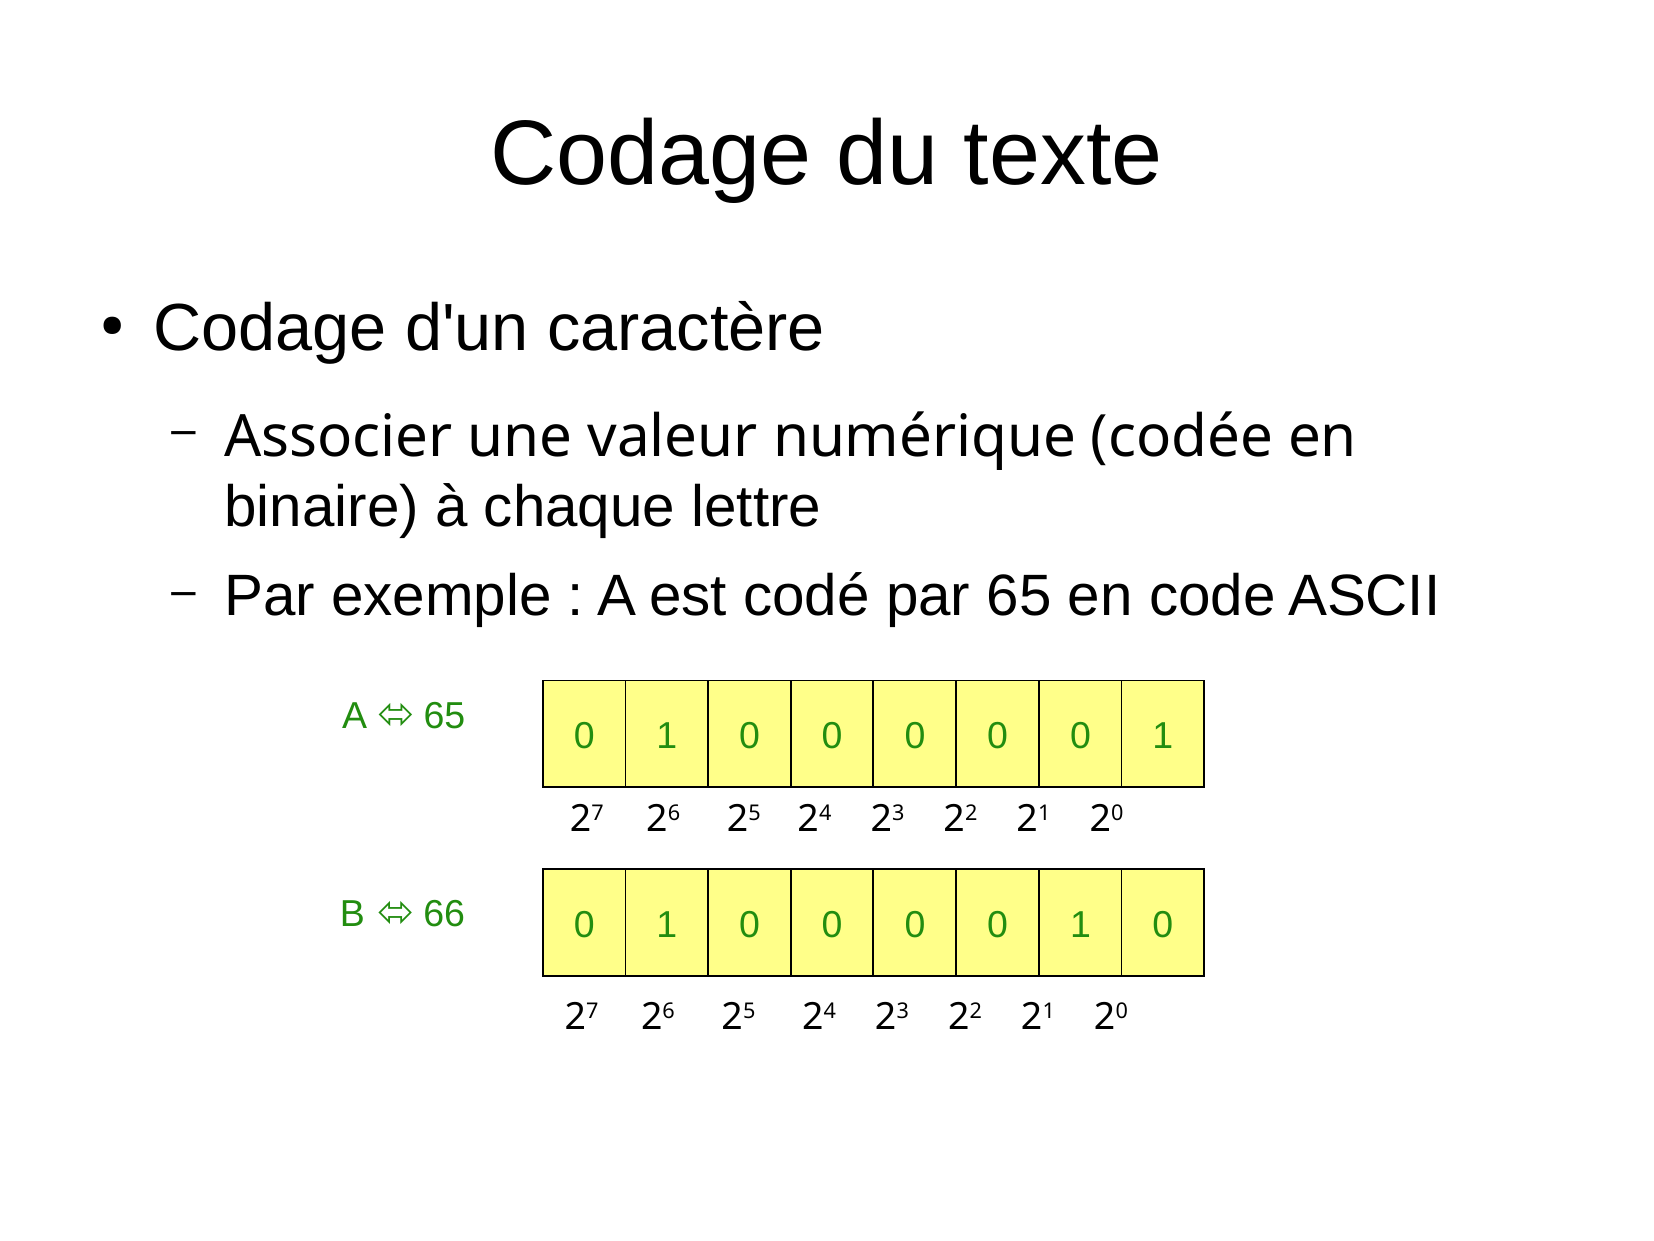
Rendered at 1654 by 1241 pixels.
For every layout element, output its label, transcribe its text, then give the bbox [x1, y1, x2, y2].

text_box A  65 [327, 683, 481, 745]
text_box 0 [1039, 680, 1121, 786]
text_box 0 [542, 680, 625, 786]
text_box 1 [625, 680, 708, 786]
text_box 0 [790, 680, 873, 786]
text_box B  66 [325, 881, 480, 942]
text_box 27 26 25 24 23 22 21 20 [519, 786, 1264, 848]
text_box 1 [625, 869, 708, 976]
text_box 0 [790, 869, 873, 976]
text_box 0 [956, 869, 1039, 976]
text_box 27 26 25 24 23 22 21 20 [514, 984, 1259, 1045]
text_box 1 [1121, 680, 1204, 786]
text_box 0 [708, 680, 790, 786]
list Codage d'un caractère Associer une valeur numérique (codée en binaire) à chaque lettre Par exemple : A est codé par 65 en code ASCII [82, 290, 1571, 1109]
text_box 1 [1039, 869, 1121, 976]
text_box 0 [956, 680, 1039, 786]
title Codage du texte [82, 49, 1571, 257]
text_box 0 [542, 869, 625, 976]
text_box 0 [873, 869, 956, 976]
text_box 0 [708, 869, 790, 976]
text_box 0 [1121, 869, 1204, 976]
text_box 0 [873, 680, 956, 786]
